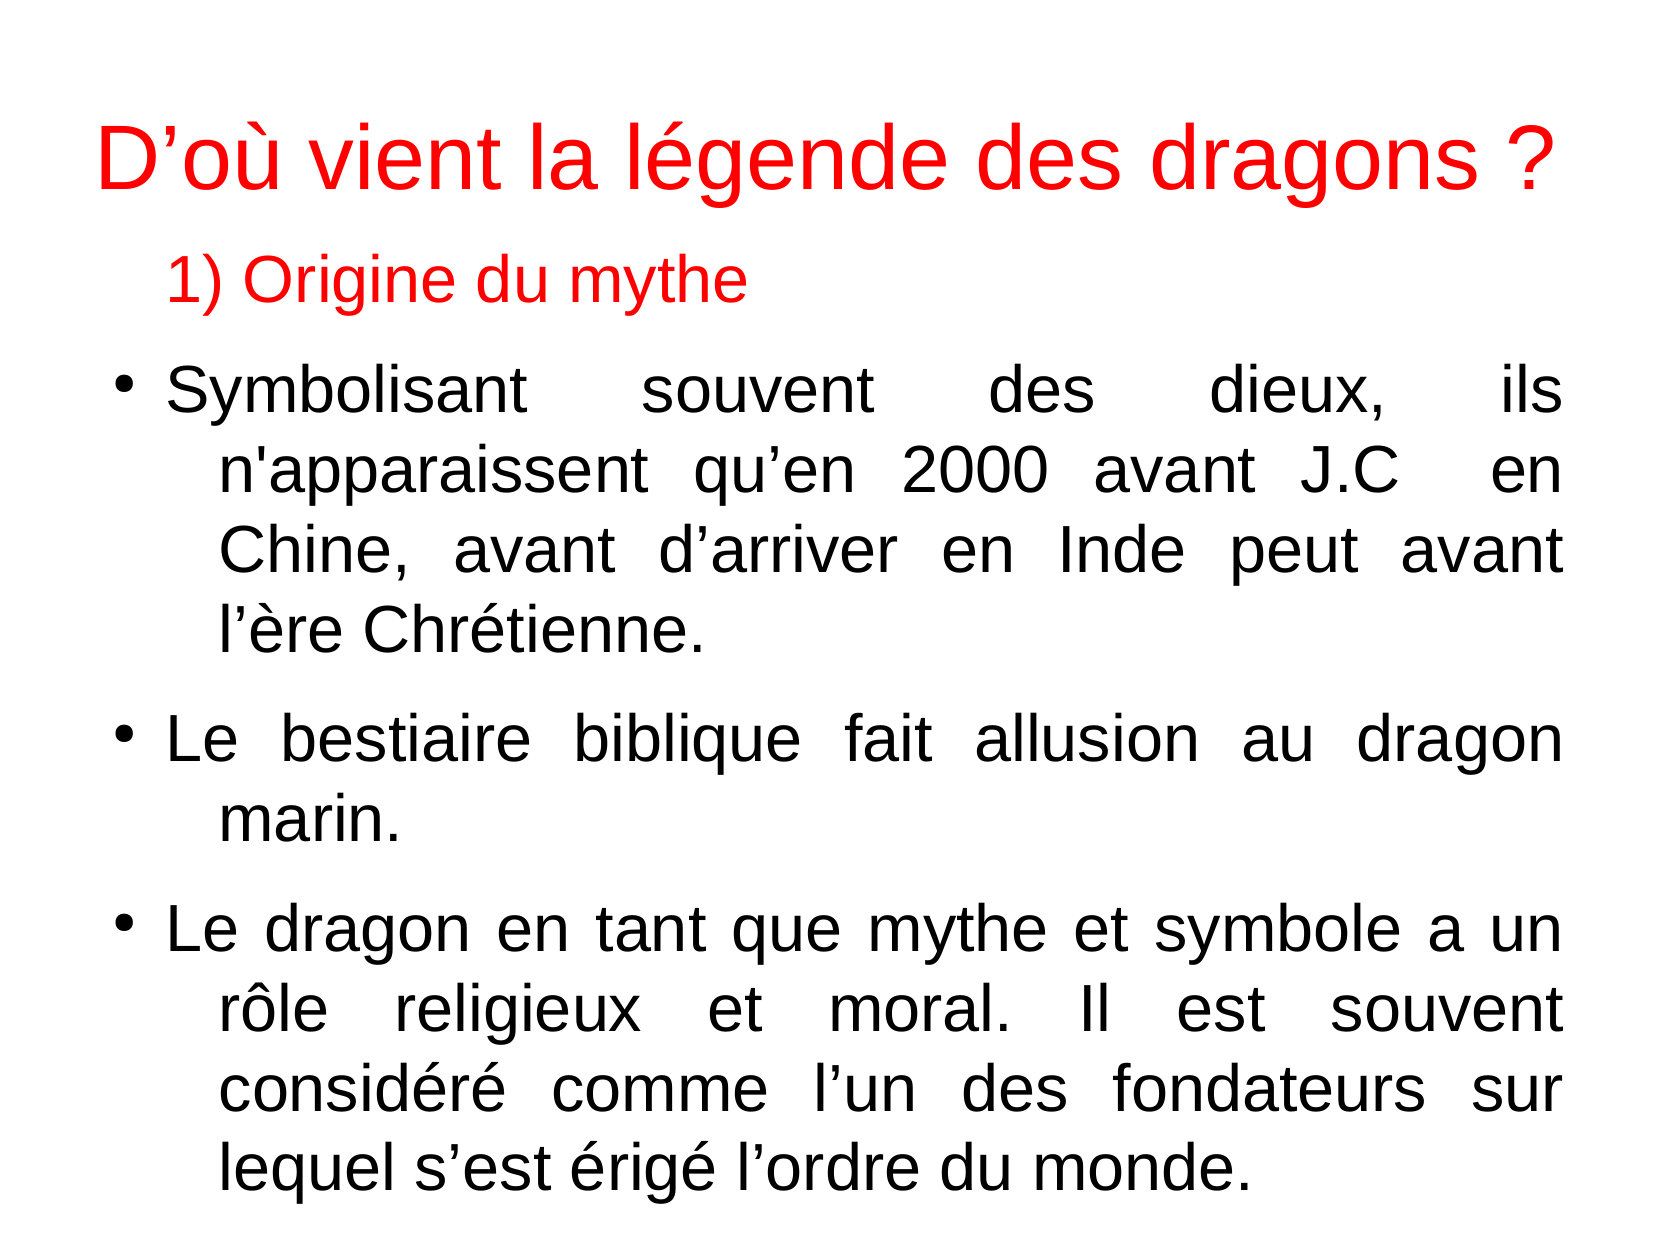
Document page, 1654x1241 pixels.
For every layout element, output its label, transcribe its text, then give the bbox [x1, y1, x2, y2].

title D’où vient la légende des dragons ? [82, 49, 1571, 257]
list 1) Origine du mythe Symbolisant souvent des dieux, ils n'apparaissent qu’en 2000 avant J.C en Chine, avant d’arriver en Inde peut avant l’ère Chrétienne. Le bestiaire biblique fait allusion au dragon marin. Le dragon en tant que mythe et symbole a un rôle religieux et moral. Il est souvent considéré comme l’un des fondateurs sur lequel s’est érigé l’ordre du monde. [76, 236, 1565, 1223]
